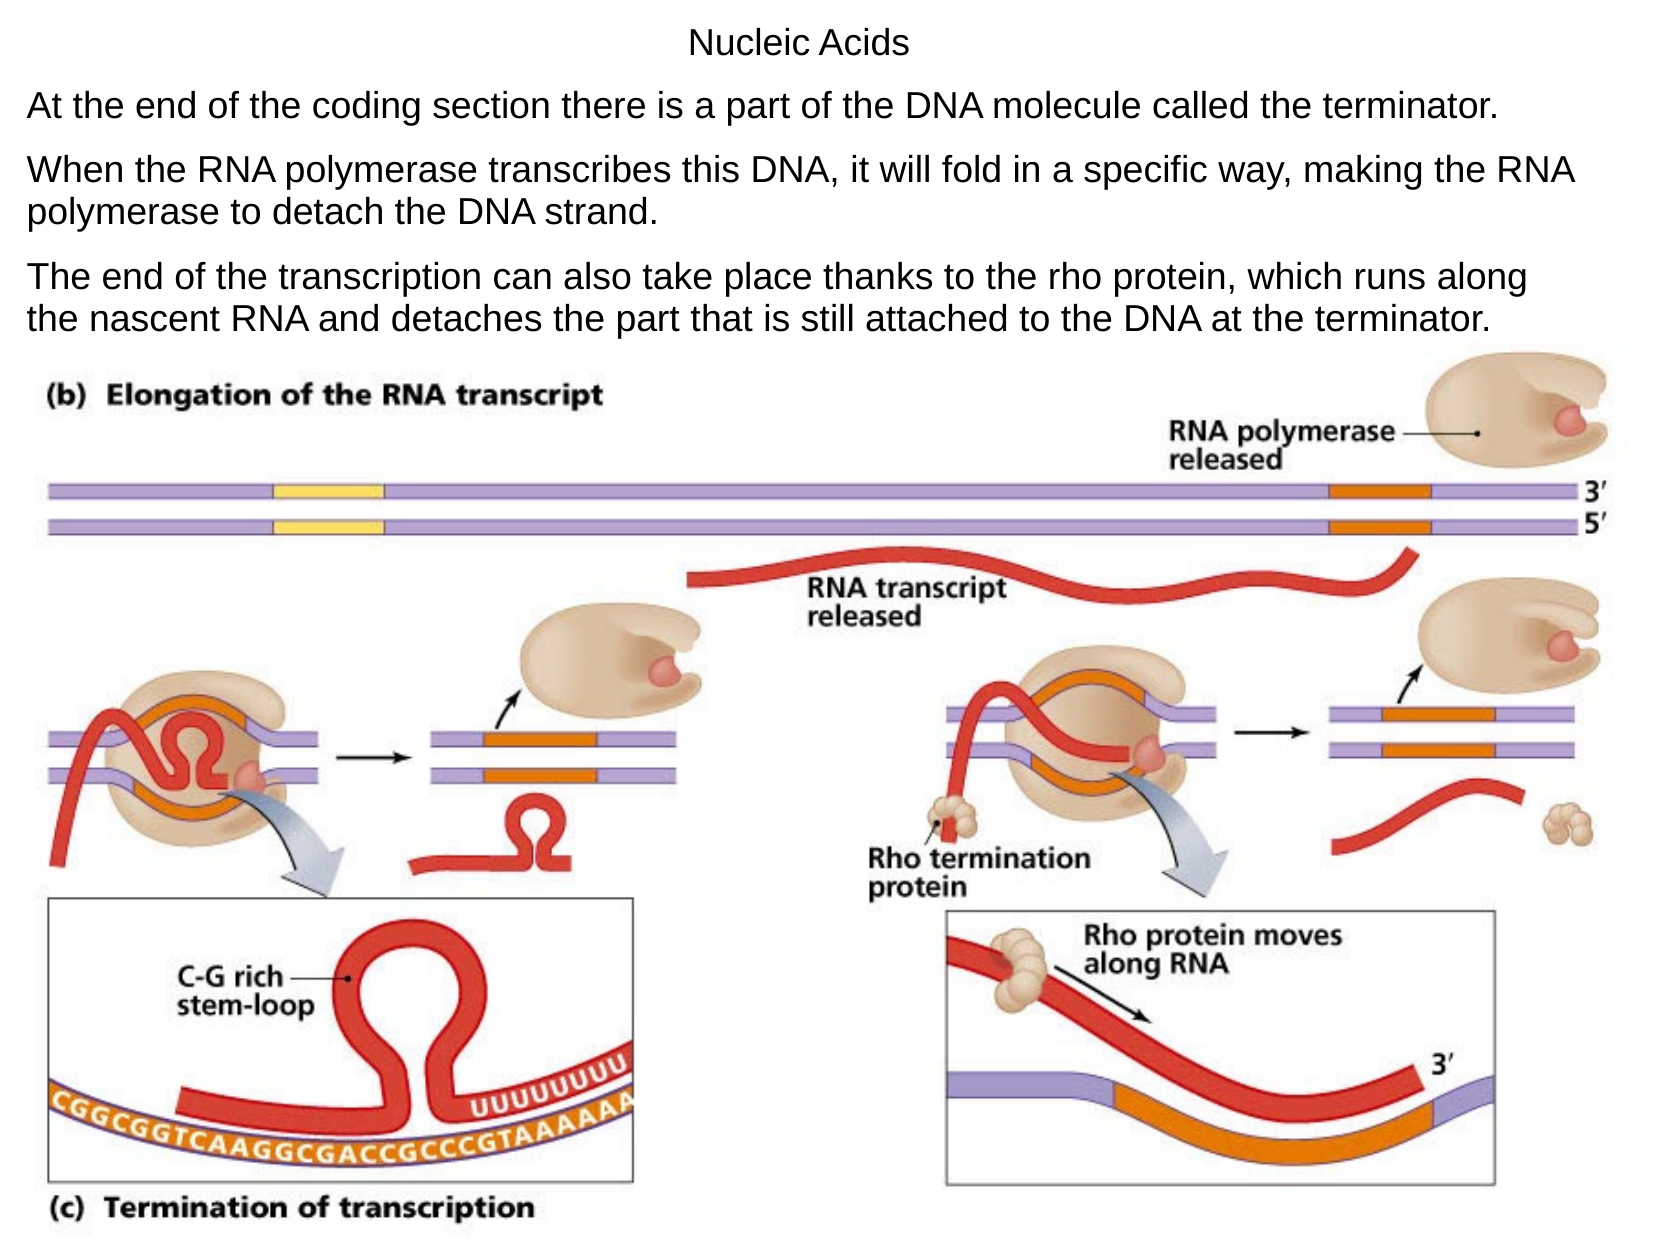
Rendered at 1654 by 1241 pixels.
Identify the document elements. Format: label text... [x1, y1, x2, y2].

text_box When the RNA polymerase transcribes this DNA, it will fold in a specific way, making the RNA polymerase to detach the DNA strand. [11, 141, 1595, 241]
picture [35, 342, 1630, 1236]
text_box The end of the transcription can also take place thanks to the rho protein, which runs along the nascent RNA and detaches the part that is still attached to the DNA at the terminator. [11, 247, 1595, 347]
text_box Nucleic Acids [673, 14, 1654, 71]
text_box At the end of the coding section there is a part of the DNA molecule called the terminator. [11, 76, 1607, 134]
